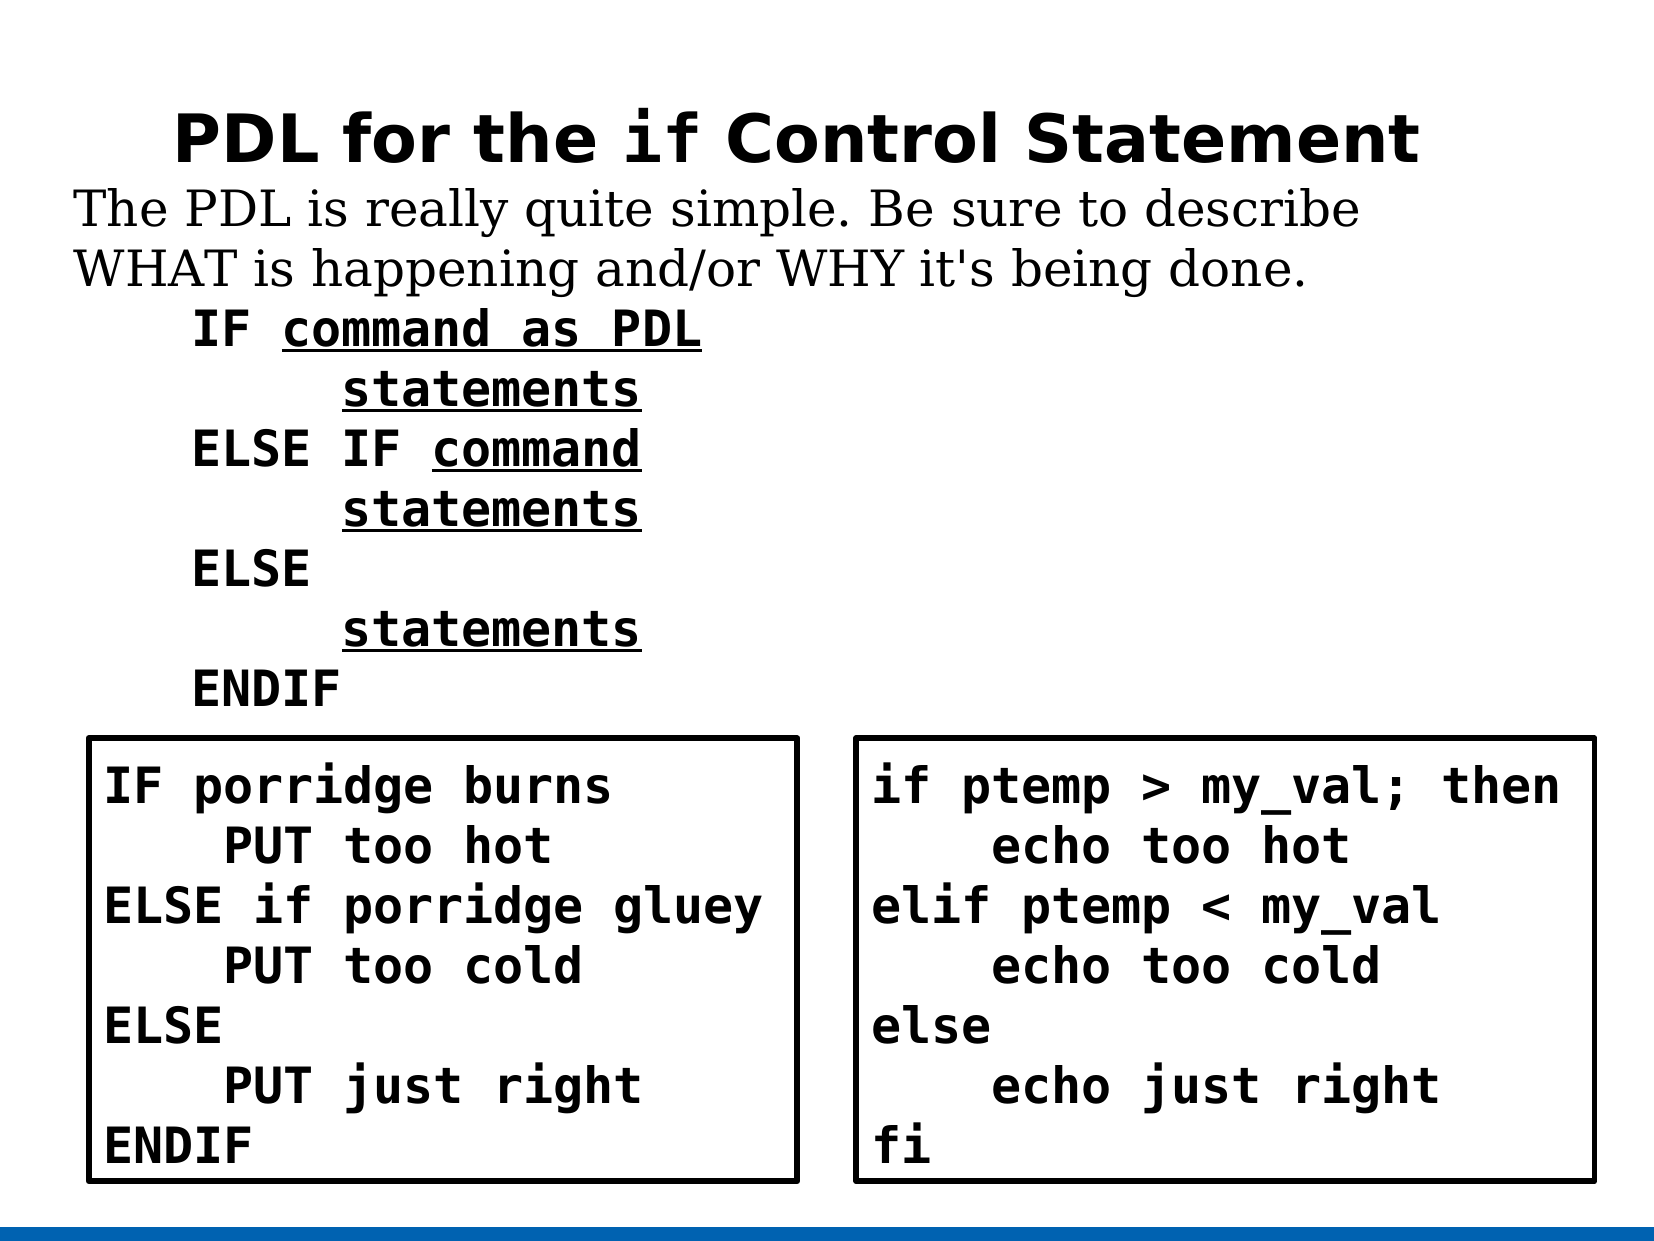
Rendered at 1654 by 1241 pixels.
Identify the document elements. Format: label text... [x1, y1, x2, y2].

text_box PDL for the if Control Statement The PDL is really quite simple. Be sure to describe WHAT is happening and/or WHY it's being done. IF command as PDL statements ELSE IF command statements ELSE statements ENDIF [59, 88, 1536, 724]
text_box if ptemp > my_val; then echo too hot elif ptemp < my_val echo too cold else echo just right fi [859, 746, 1592, 1178]
text_box IF porridge burns PUT too hot ELSE if porridge gluey PUT too cold ELSE PUT just right ENDIF [92, 746, 794, 1178]
